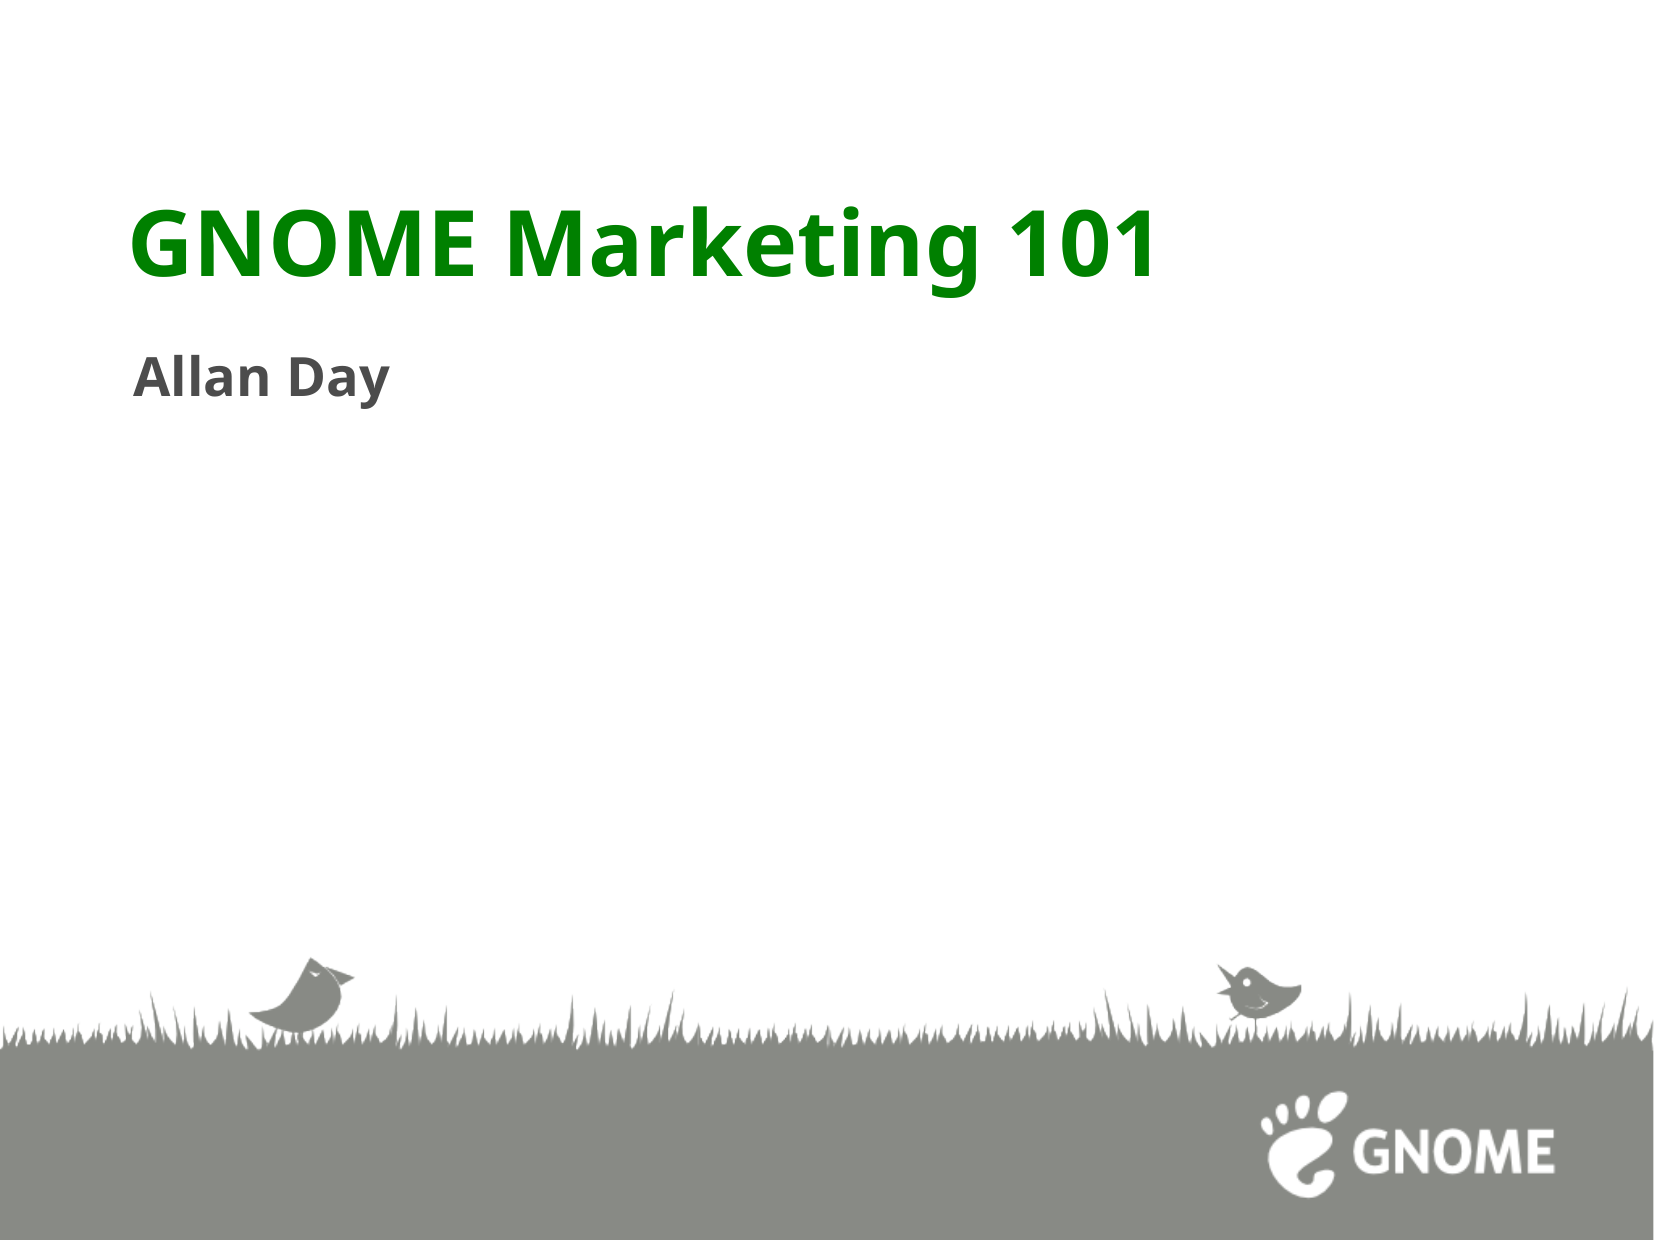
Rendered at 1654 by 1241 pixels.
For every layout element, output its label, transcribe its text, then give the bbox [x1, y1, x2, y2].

text_box Allan Day [118, 331, 1282, 444]
text_box GNOME Marketing 101 [112, 171, 1654, 310]
picture [0, 0, 1654, 1241]
